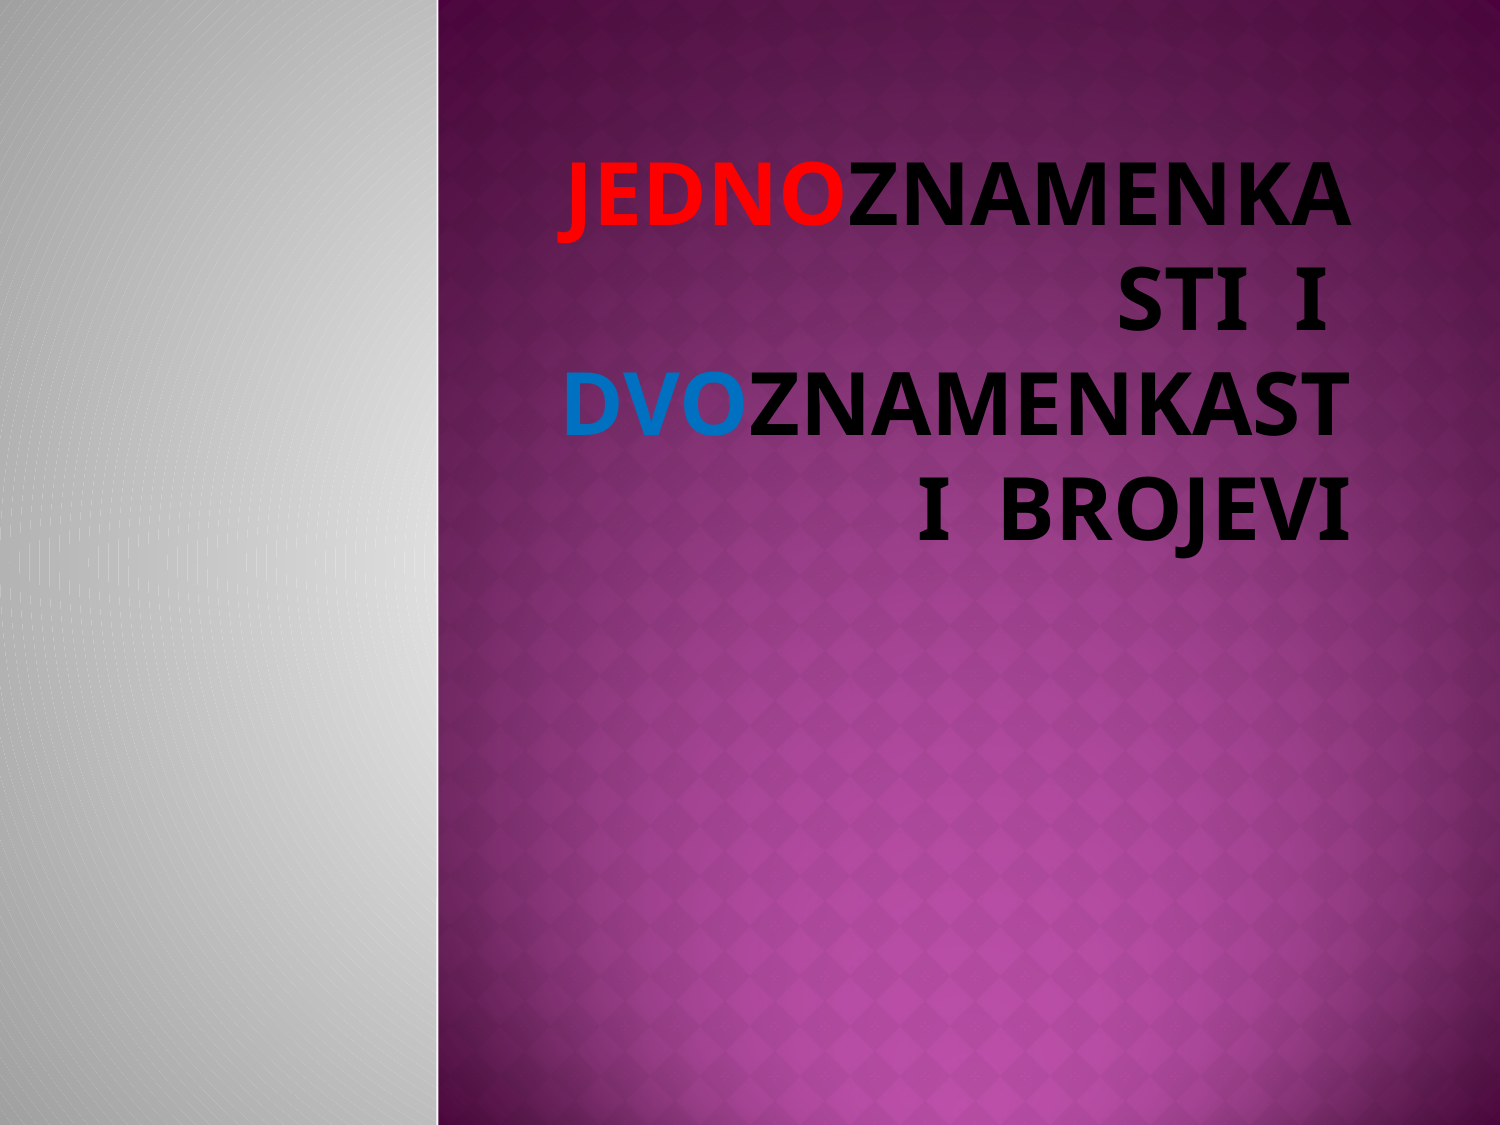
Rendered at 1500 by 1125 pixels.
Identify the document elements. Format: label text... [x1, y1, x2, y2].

title JEDNOZNAMENKASTI I DVOZNAMENKASTI BROJEVI [552, 87, 1390, 559]
